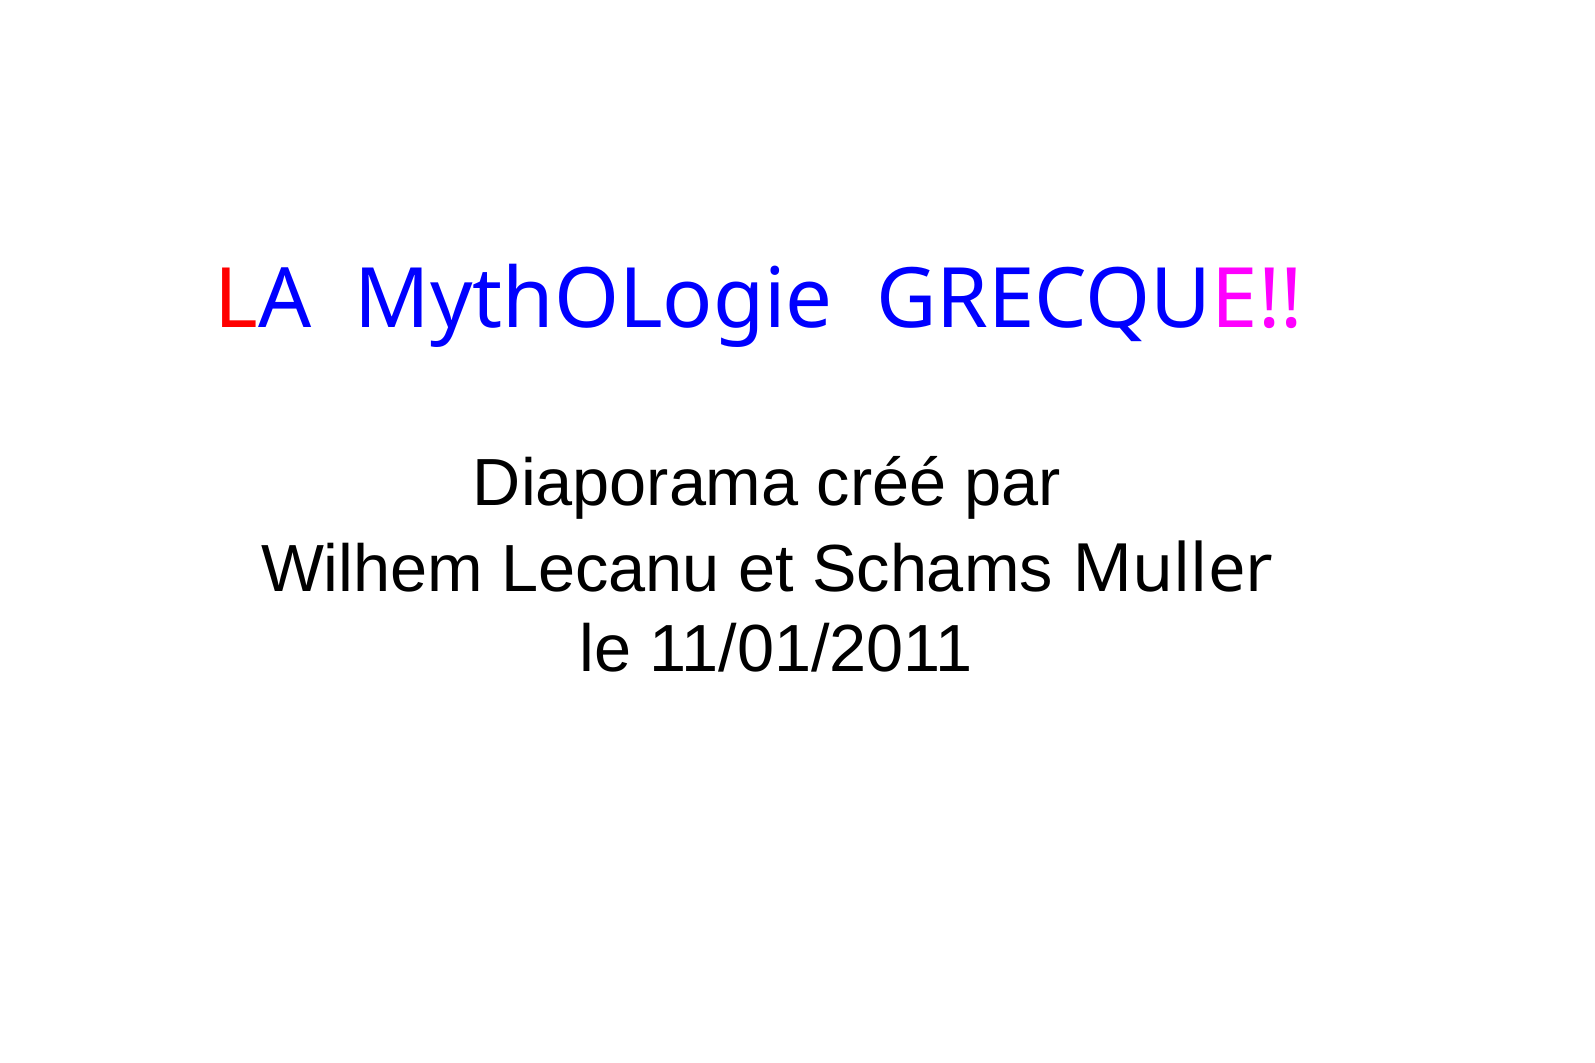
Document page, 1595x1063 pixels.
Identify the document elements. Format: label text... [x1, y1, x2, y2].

subtitle Diaporama créé par Wilhem Lecanu et Schams Muller le 11/01/2011 [206, 443, 1347, 836]
title LA MythOLogie GRECQUE!! [41, 206, 1477, 385]
